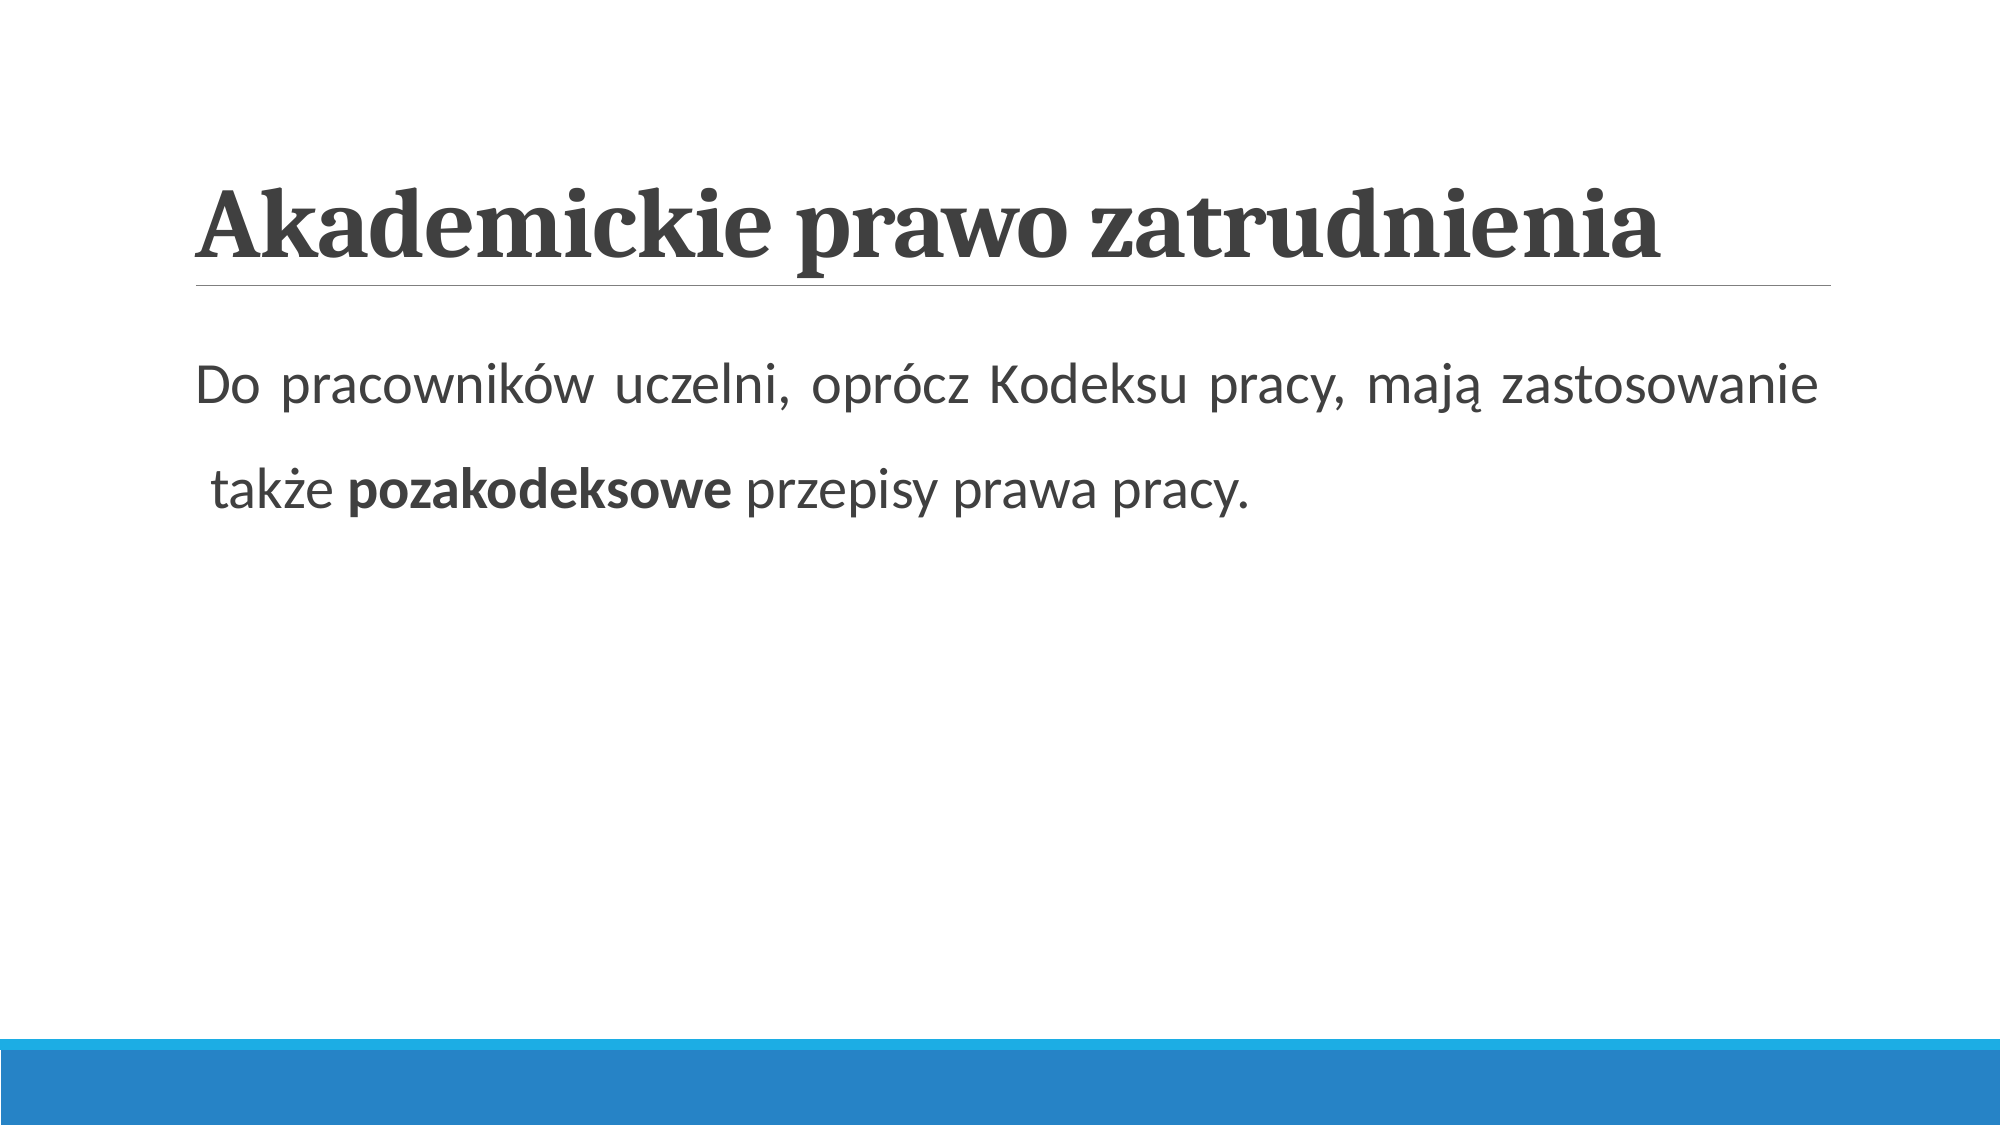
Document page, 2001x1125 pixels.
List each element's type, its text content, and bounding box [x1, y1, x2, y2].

title Akademickie prawo zatrudnienia [180, 47, 1831, 286]
list Do pracowników uczelni, oprócz Kodeksu pracy, mają zastosowanie także pozakodeksowe przepisy prawa pracy. [180, 302, 1831, 963]
